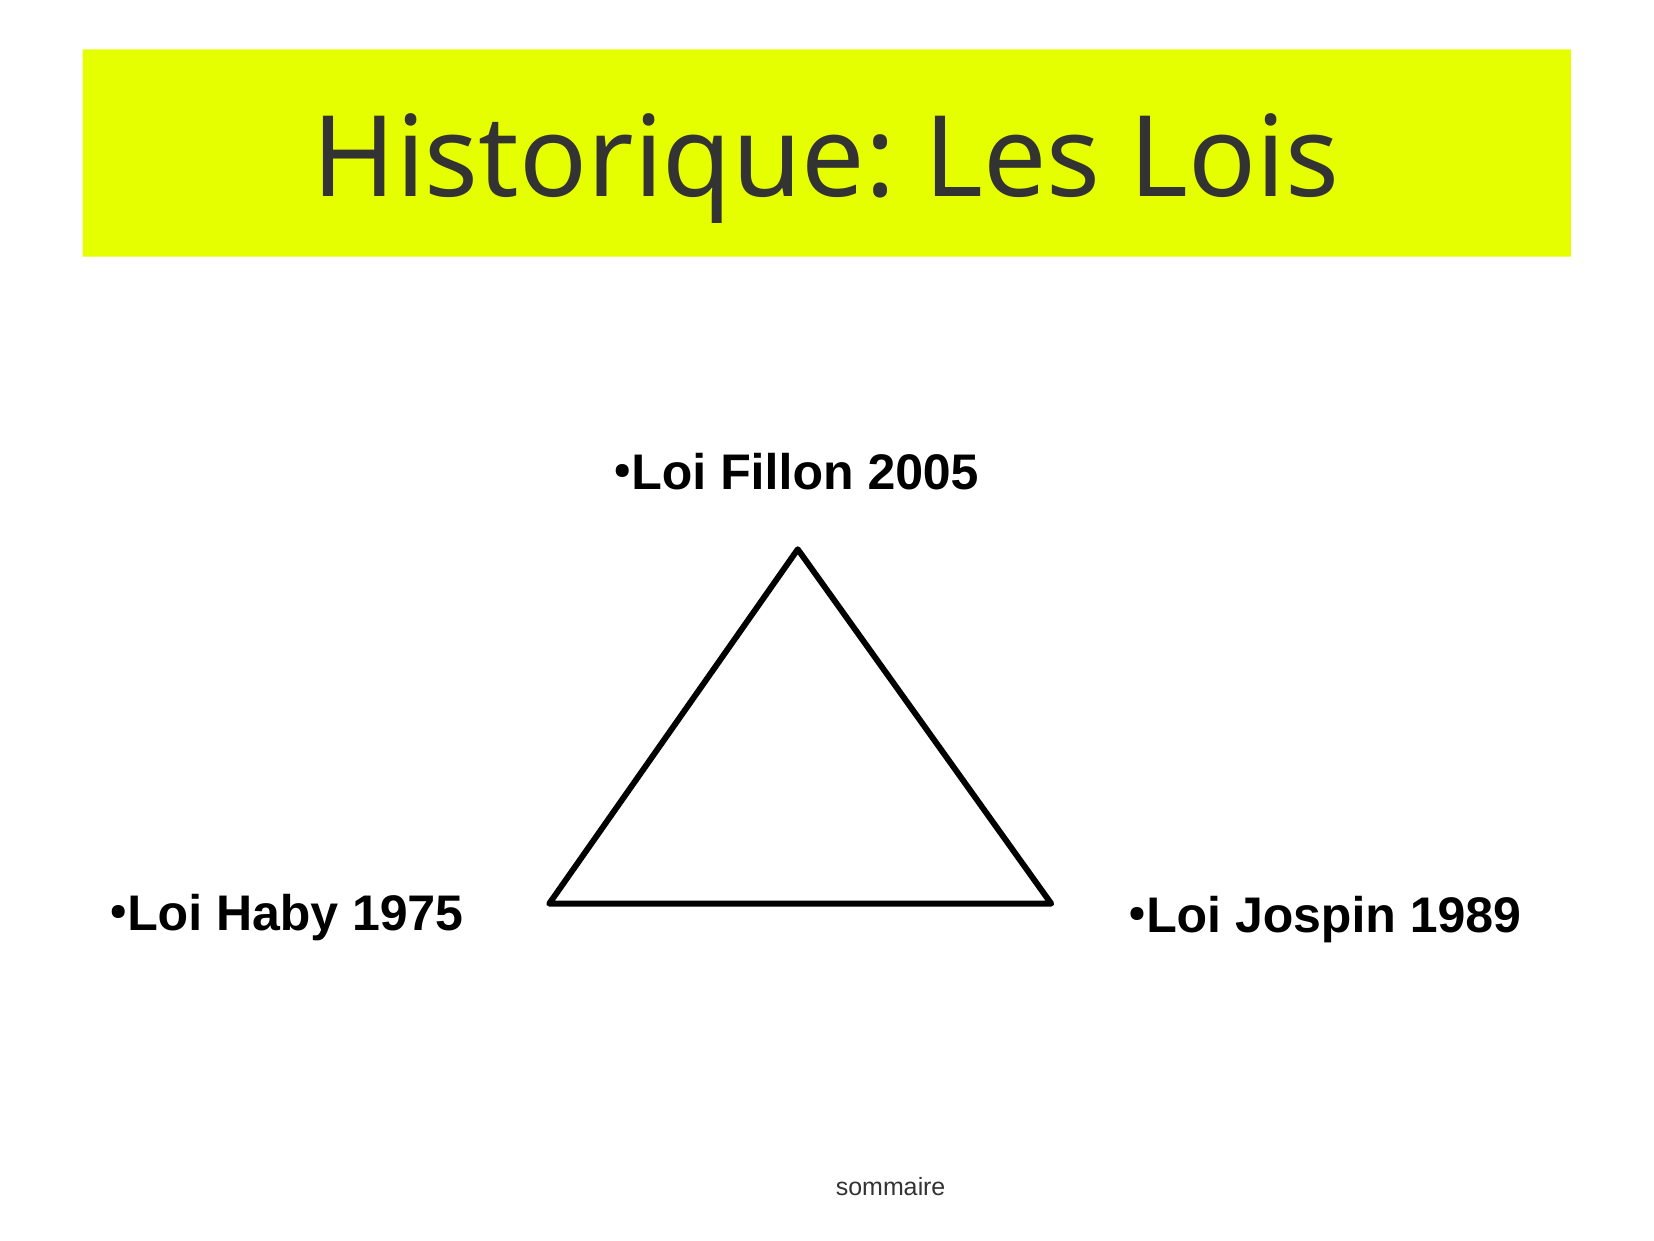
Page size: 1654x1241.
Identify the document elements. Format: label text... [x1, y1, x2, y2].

text_box sommaire [739, 1165, 1042, 1209]
title Historique: Les Lois [82, 49, 1571, 257]
text_box Loi Jospin 1989 (enseignants) [1080, 879, 1583, 1009]
text_box [549, 566, 1052, 904]
text_box Loi Fillon 2005 (contenus) [572, 437, 1034, 566]
text_box Loi Haby 1975 (élèves) [94, 878, 479, 1007]
